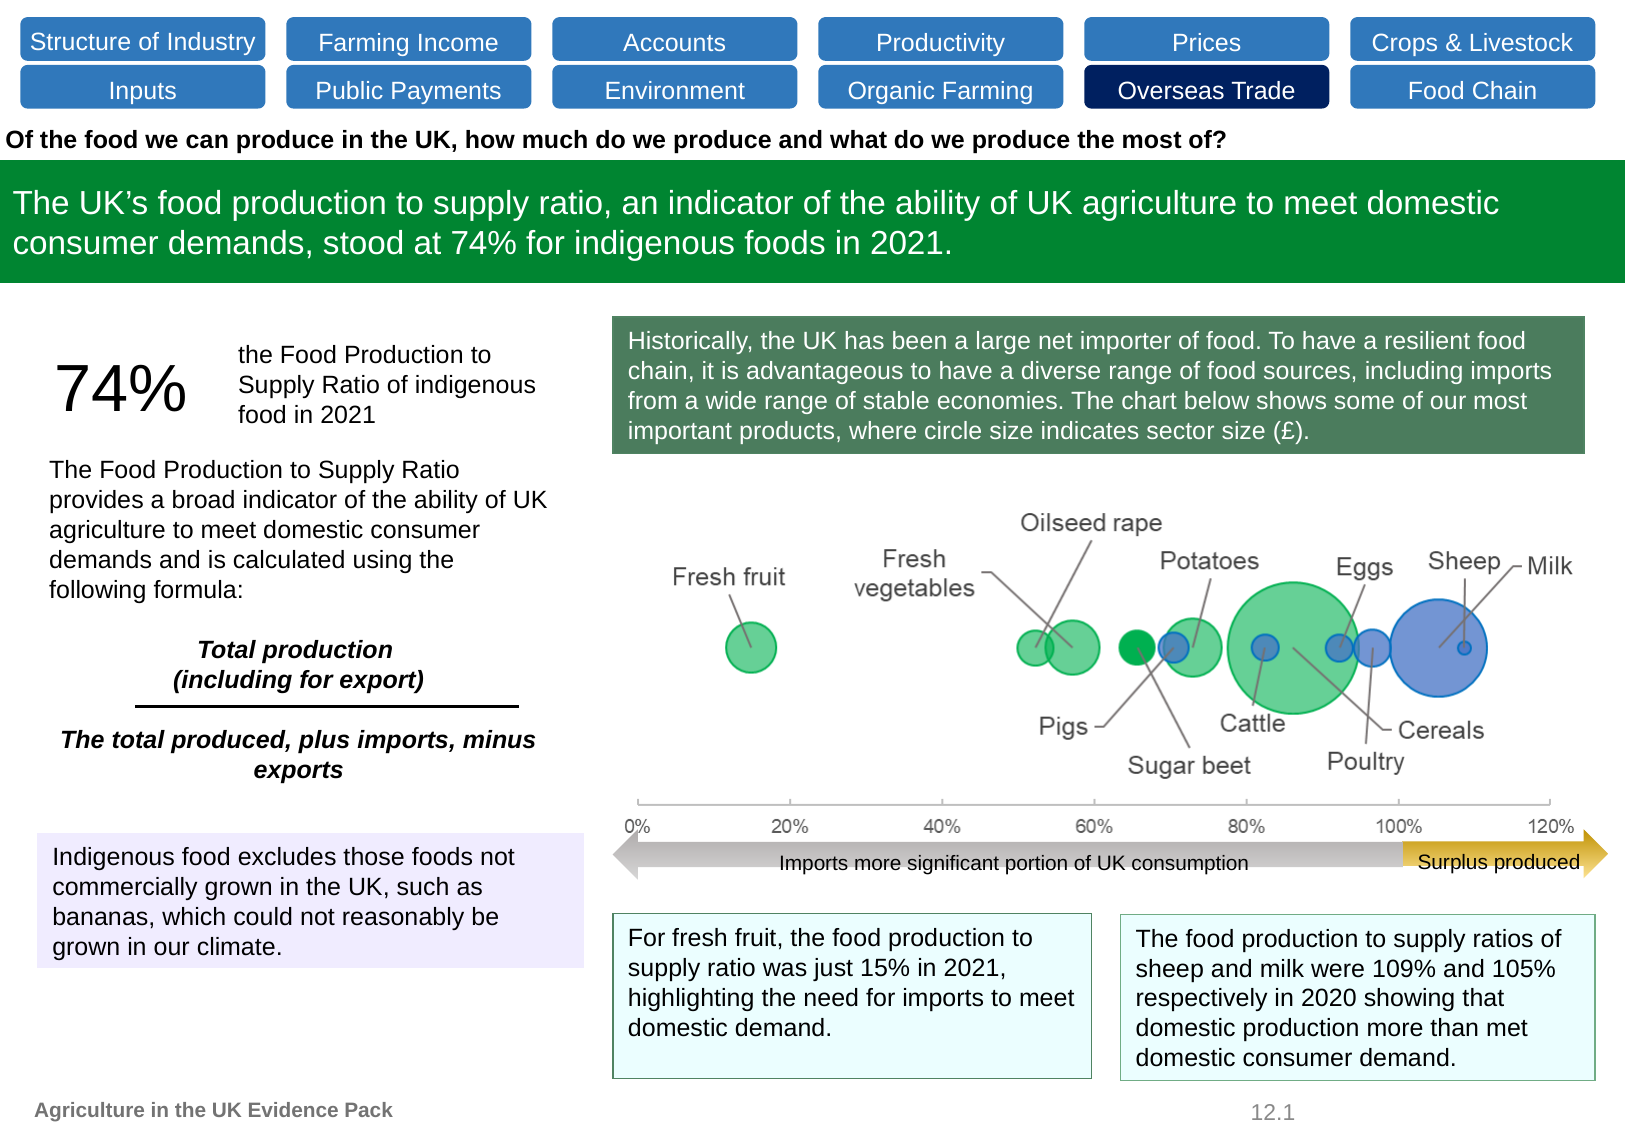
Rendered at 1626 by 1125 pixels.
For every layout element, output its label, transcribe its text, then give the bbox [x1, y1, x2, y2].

text_box Environment [552, 64, 798, 109]
text_box The Food Production to Supply Ratio provides a broad indicator of the ability of UK agriculture to meet domestic consumer demands and is calculated using the following formula: Total production (including for export) The total produced, plus imports, minus exports [34, 446, 572, 825]
text_box Inputs [20, 64, 266, 109]
text_box The food production to supply ratios of sheep and milk were 109% and 105% respectively in 2020 showing that domestic production more than met domestic consumer demand. [1120, 914, 1595, 1081]
text_box Structure of Industry [20, 17, 266, 61]
text_box Food Chain [1350, 64, 1596, 109]
text_box Farming Income [286, 17, 532, 61]
text_box Imports more significant portion of UK consumption [612, 829, 1403, 880]
text_box Surplus produced [1403, 829, 1609, 879]
text_box Historically, the UK has been a large net importer of food. To have a resilient food chain, it is advantageous to have a diverse range of food sources, including imports from a wide range of stable economies. The chart below shows some of our most important products, where circle size indicates sector size (£). [612, 317, 1584, 454]
text_box 74% [39, 337, 205, 434]
text_box Indigenous food excludes those foods not commercially grown in the UK, such as bananas, which could not reasonably be grown in our climate. [37, 833, 584, 968]
text_box Accounts [552, 17, 798, 61]
text_box Of the food we can produce in the UK, how much do we produce and what do we produce the most of? [0, 115, 1297, 160]
text_box The UK’s food production to supply ratio, an indicator of the ability of UK agriculture to meet domestic consumer demands, stood at 74% for indigenous foods in 2021. [0, 160, 1625, 283]
text_box For fresh fruit, the food production to supply ratio was just 15% in 2021, highlighting the need for imports to meet domestic demand. [613, 914, 1092, 1078]
picture [612, 470, 1591, 840]
text_box Organic Farming [818, 64, 1064, 109]
text_box Prices [1084, 17, 1330, 61]
text_box the Food Production to Supply Ratio of indigenous food in 2021 [223, 331, 564, 411]
text_box Agriculture in the UK Evidence Pack [34, 1097, 393, 1122]
text_box Public Payments [286, 64, 532, 109]
text_box Productivity [818, 17, 1064, 61]
text_box Crops & Livestock [1350, 17, 1596, 61]
text_box 12.1 [1235, 1081, 1602, 1125]
text_box Overseas Trade [1084, 64, 1330, 109]
